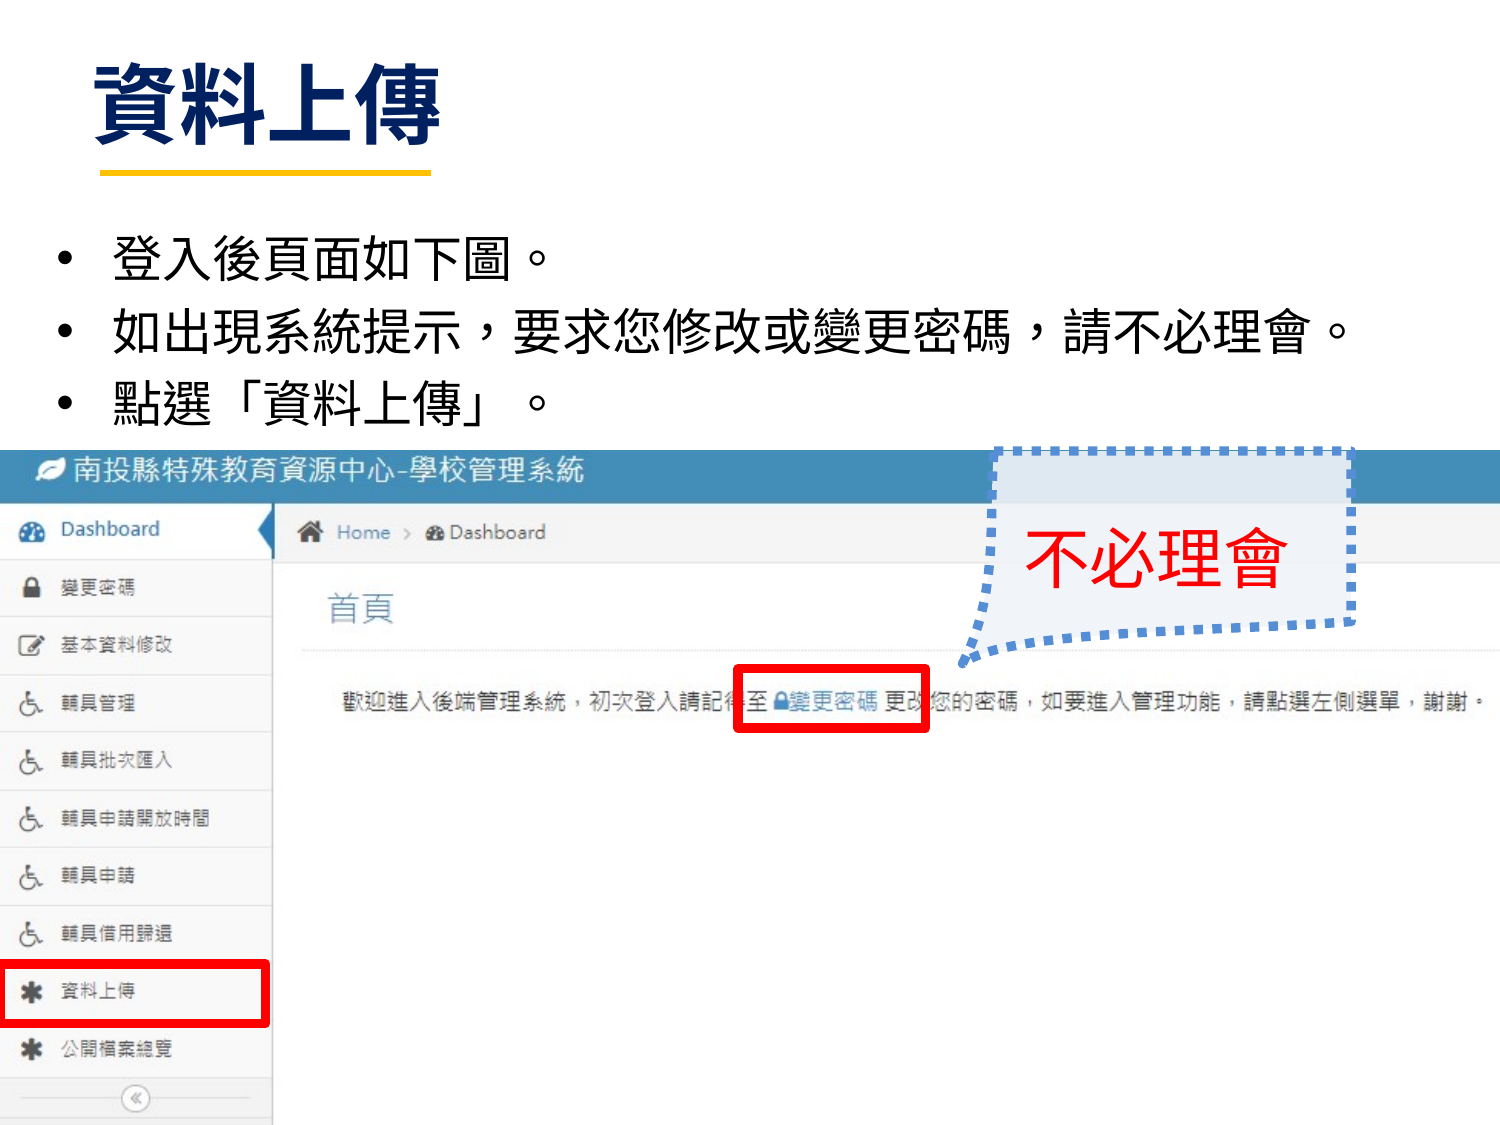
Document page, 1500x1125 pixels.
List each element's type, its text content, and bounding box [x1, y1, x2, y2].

text_box 資料上傳 [76, 42, 461, 164]
text_box 不必理會 [962, 451, 1352, 664]
list 登入後頁面如下圖。 如出現系統提示，要求您修改或變更密碼，請不必理會。 點選「資料上傳」。 [41, 219, 1424, 450]
picture [5, 969, 261, 1019]
picture [0, 451, 1500, 1125]
